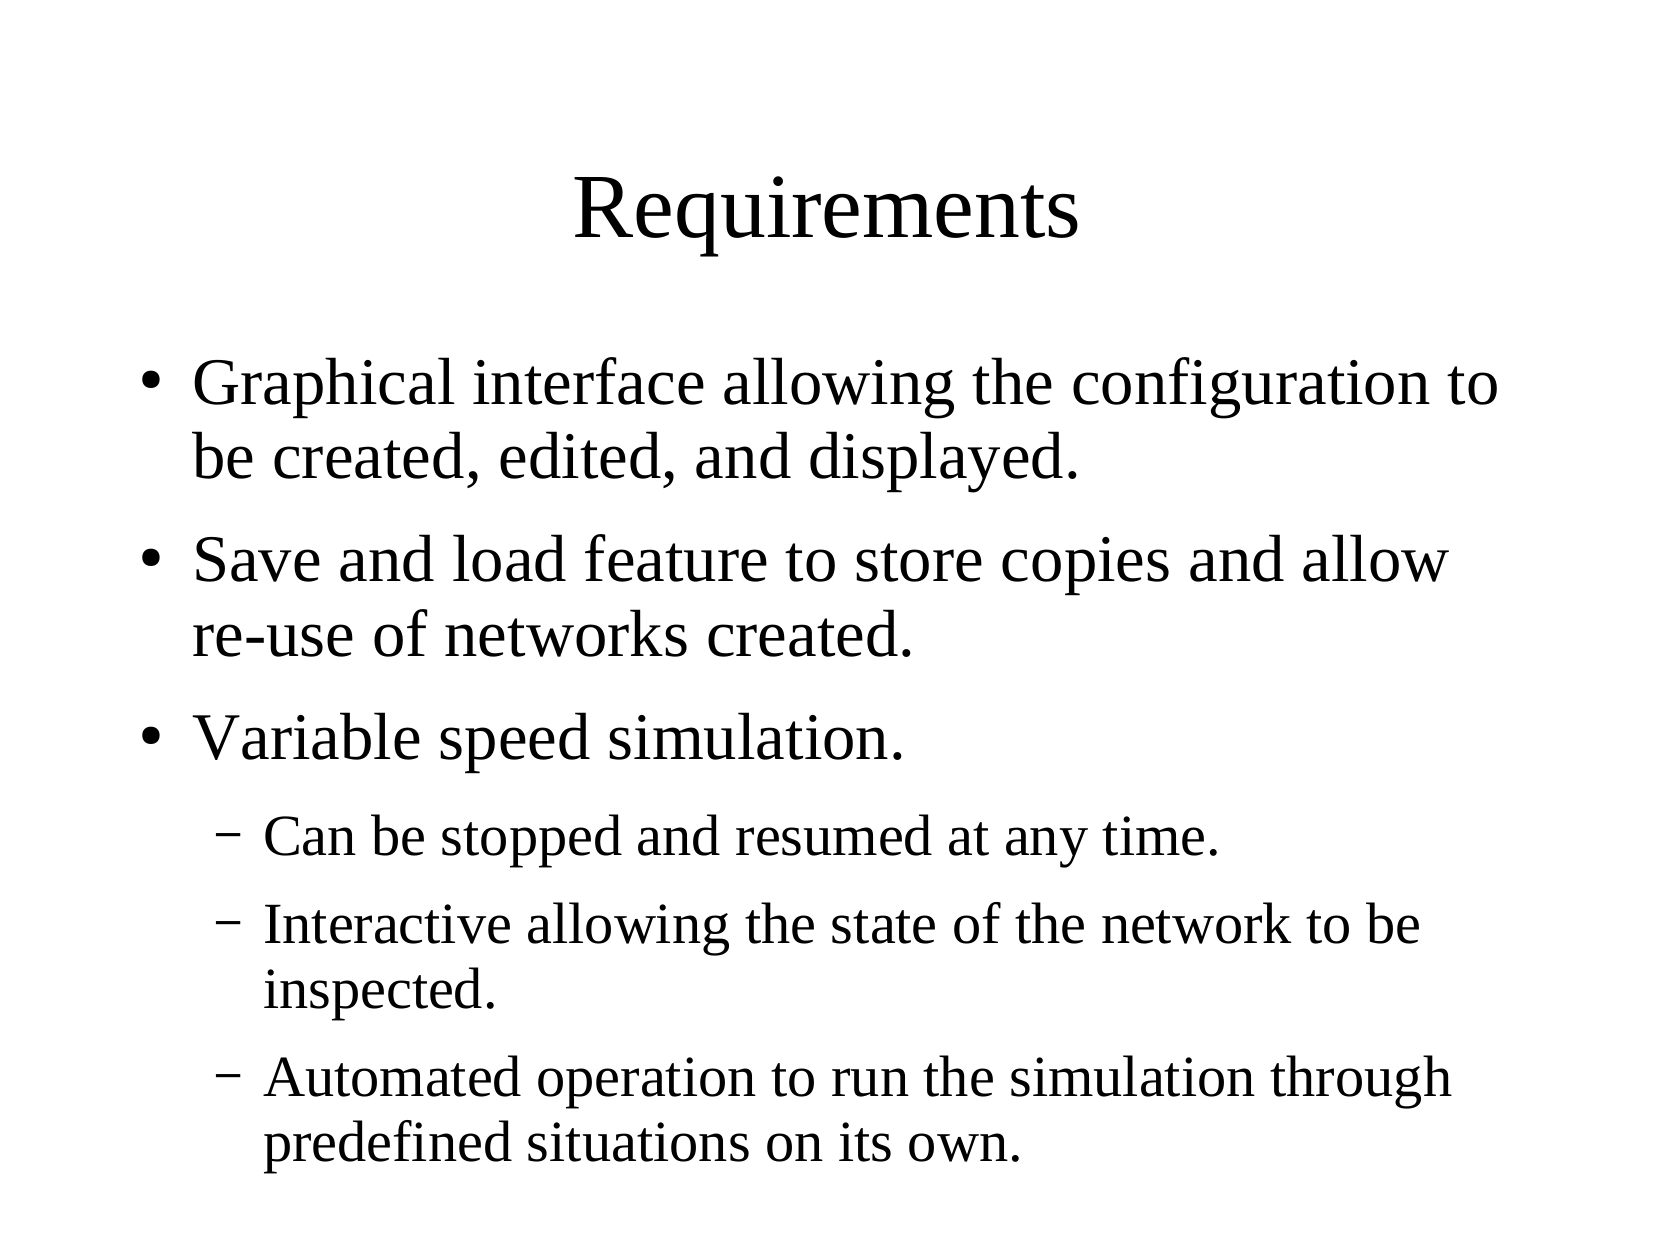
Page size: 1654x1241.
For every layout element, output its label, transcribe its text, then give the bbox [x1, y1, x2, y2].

list Graphical interface allowing the configuration to be created, edited, and displayed. Save and load feature to store copies and allow re-use of networks created. Variable speed simulation. Can be stopped and resumed at any time. Interactive allowing the state of the network to be inspected. Automated operation to run the simulation through predefined situations on its own. [121, 344, 1534, 1174]
title Requirements [121, 102, 1534, 311]
